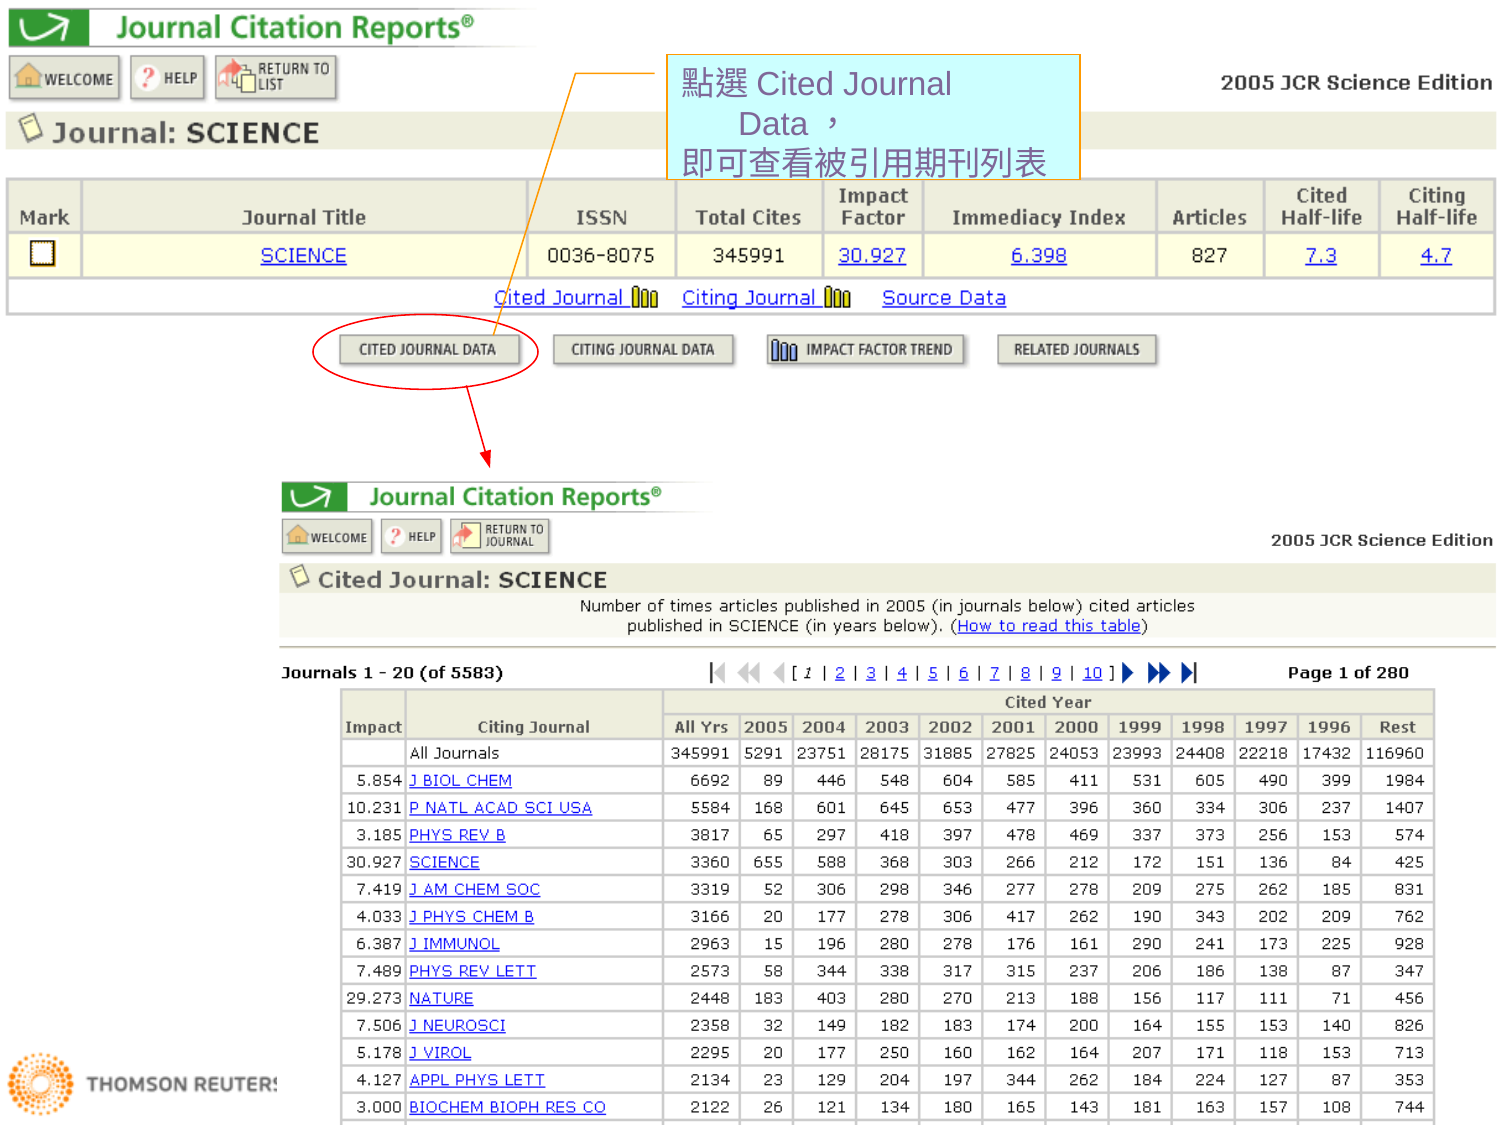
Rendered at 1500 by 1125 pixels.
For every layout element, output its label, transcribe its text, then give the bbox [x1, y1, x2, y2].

text_box 點選Cited Journal Data， 即可查看被引用期刊列表 [667, 55, 1080, 180]
picture [277, 473, 1500, 1125]
picture [314, 316, 537, 388]
picture [0, 0, 1500, 399]
